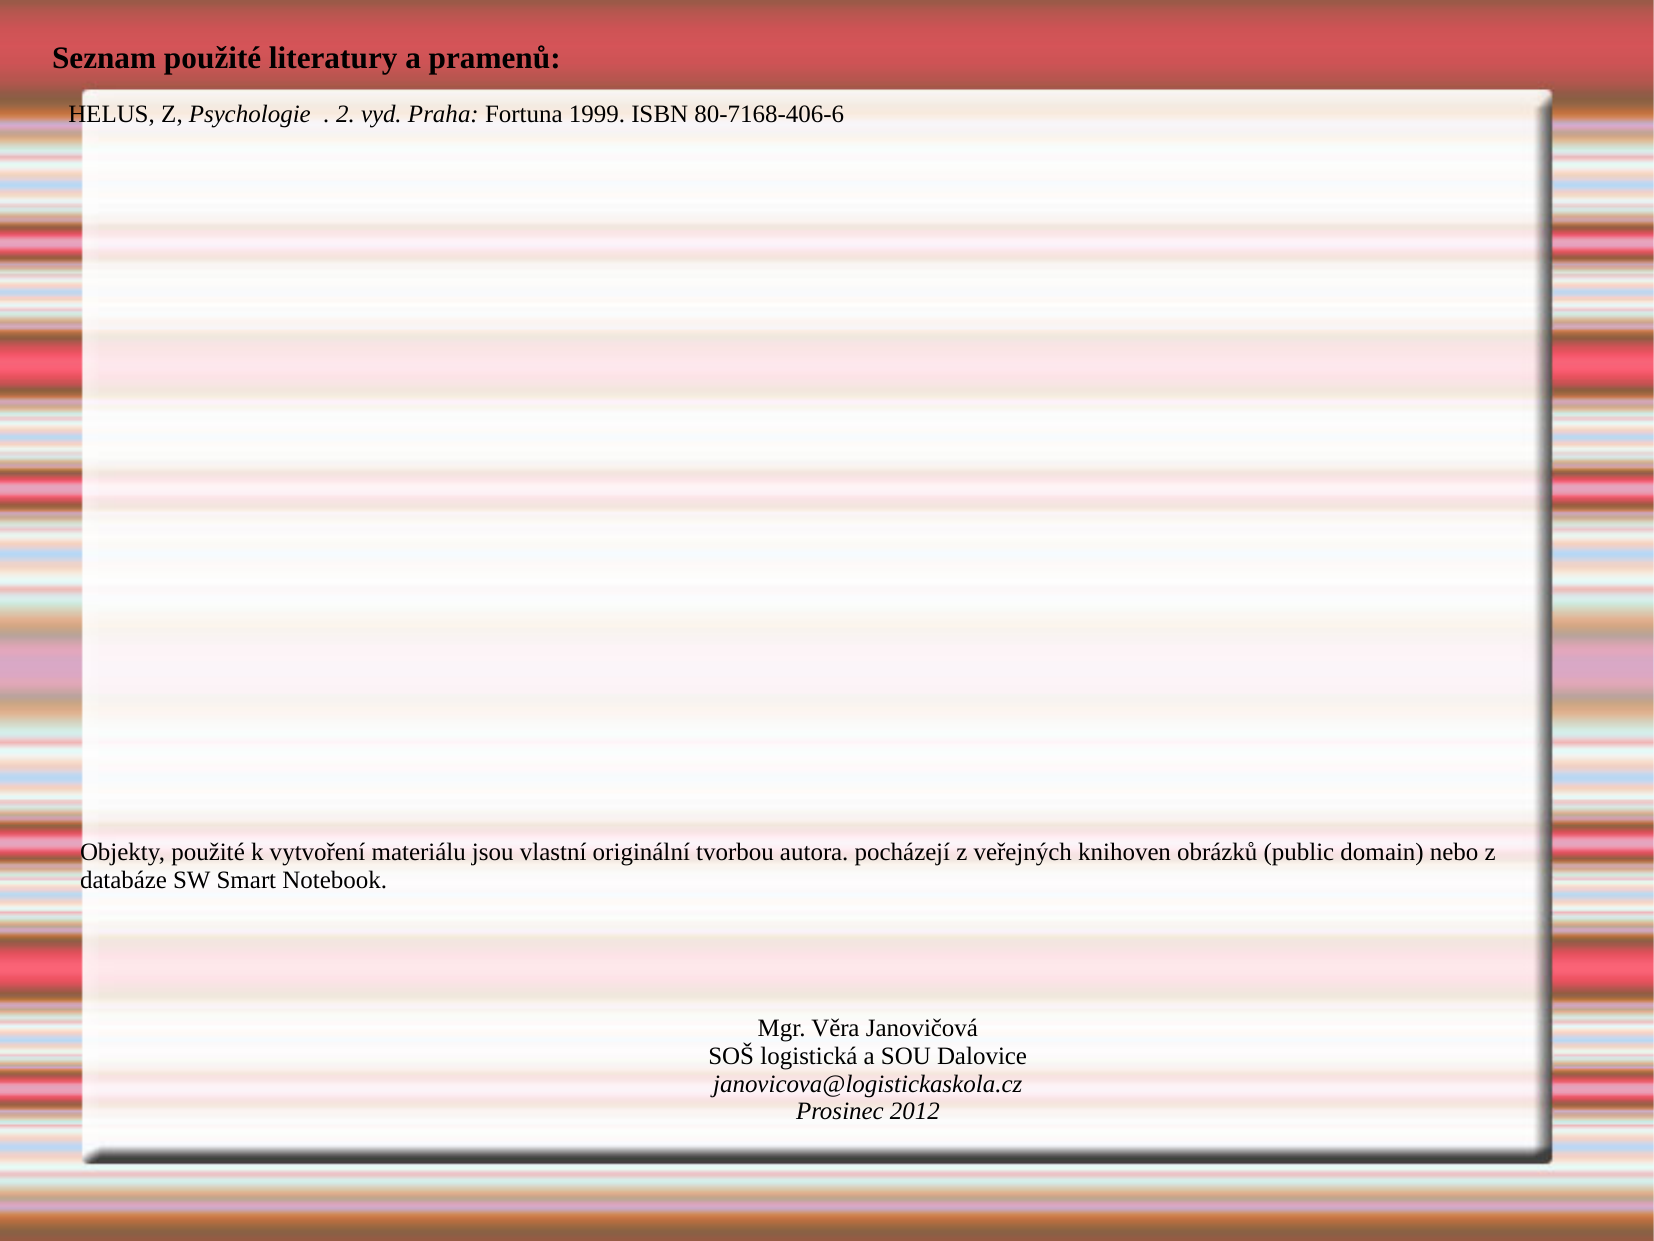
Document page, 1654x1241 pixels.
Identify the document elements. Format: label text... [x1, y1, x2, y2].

text_box HELUS, Z, Psychologie . 2. vyd. Praha: Fortuna 1999. ISBN 80-7168-406-6 [53, 92, 1443, 136]
text_box Objekty, použité k vytvoření materiálu jsou vlastní originální tvorbou autora. pocházejí z veřejných knihoven obrázků (public domain) nebo z databáze SW Smart Notebook. [65, 830, 1589, 903]
text_box Seznam použité literatury a pramenů: [37, 33, 840, 84]
text_box Mgr. Věra Janovičová SOŠ logistická a SOU Dalovice janovicova@logistickaskola.cz Prosinec 2012 [545, 1006, 1191, 1135]
